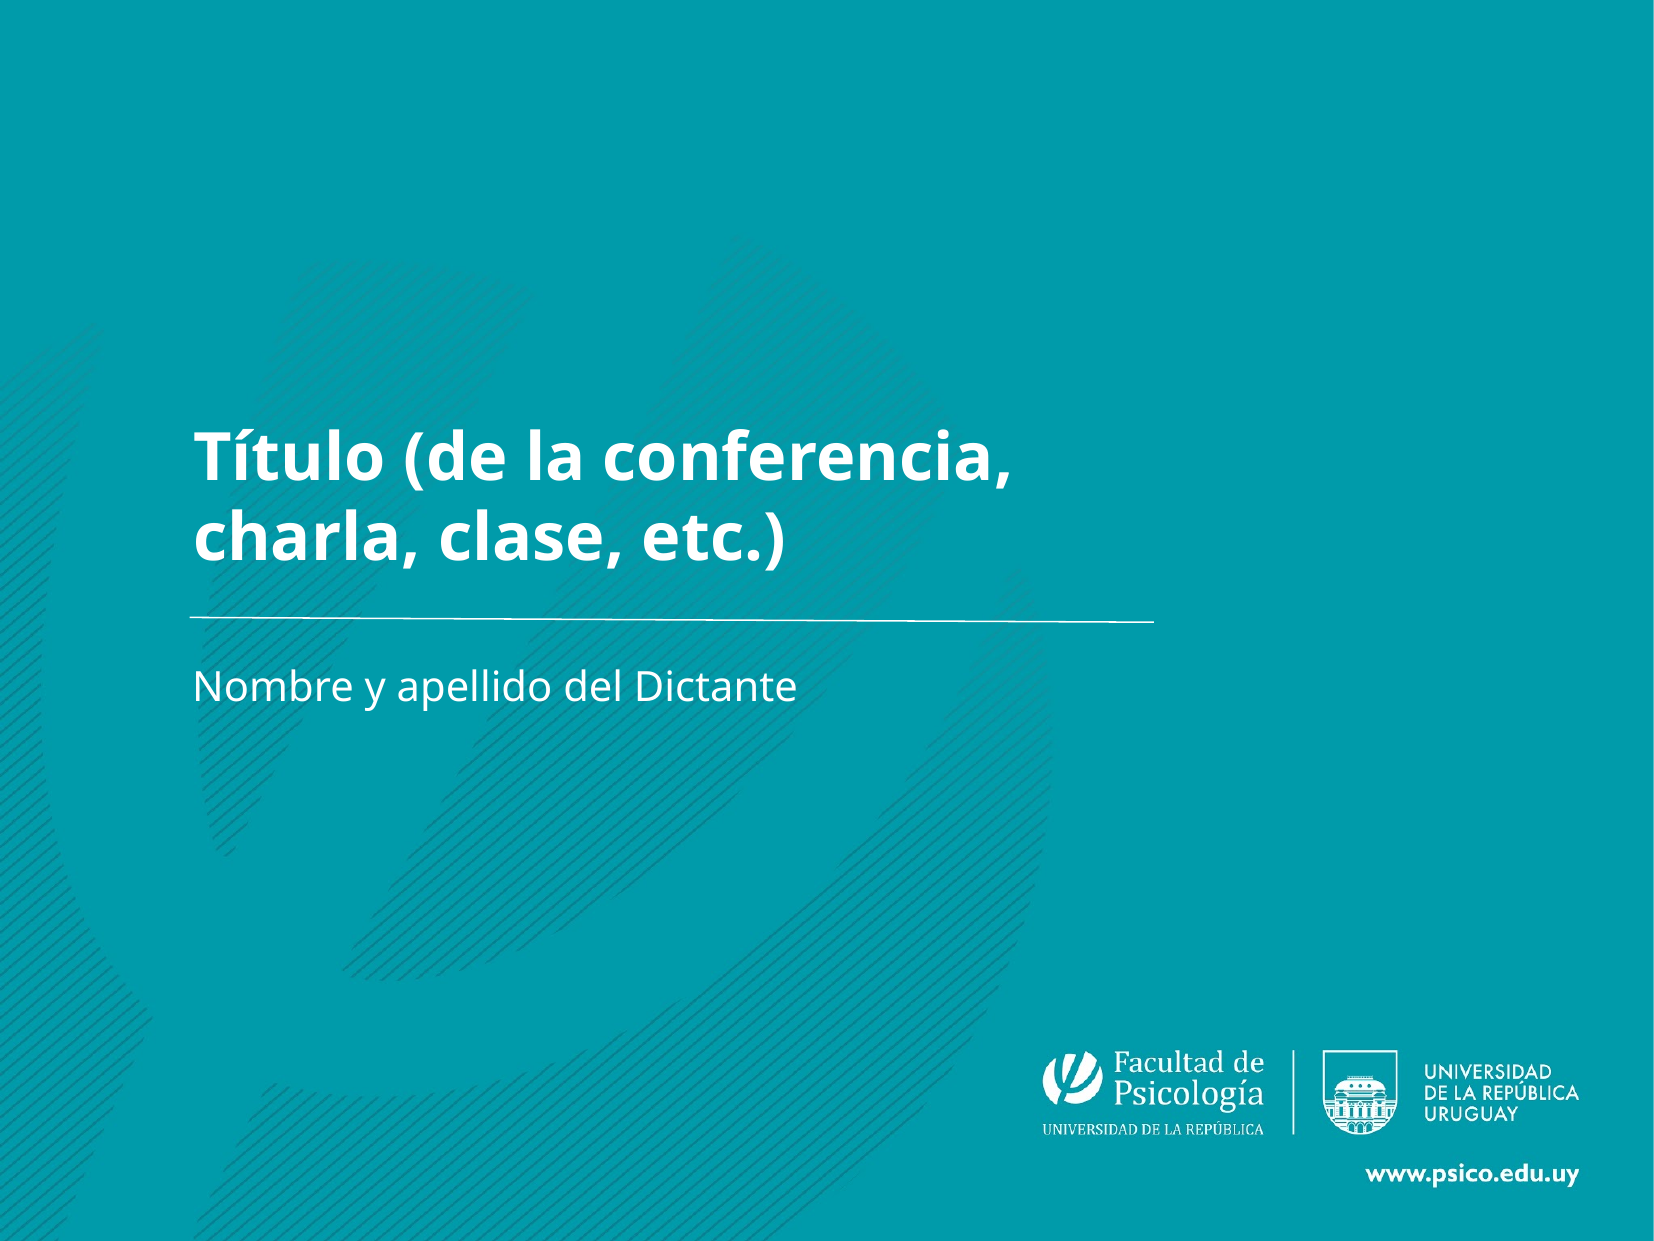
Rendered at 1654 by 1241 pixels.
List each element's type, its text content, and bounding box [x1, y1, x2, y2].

text_box Nombre y apellido del Dictante [177, 627, 1196, 727]
picture [0, 0, 1654, 1241]
title Título (de la conferencia, charla, clase, etc.) [178, 222, 1243, 589]
